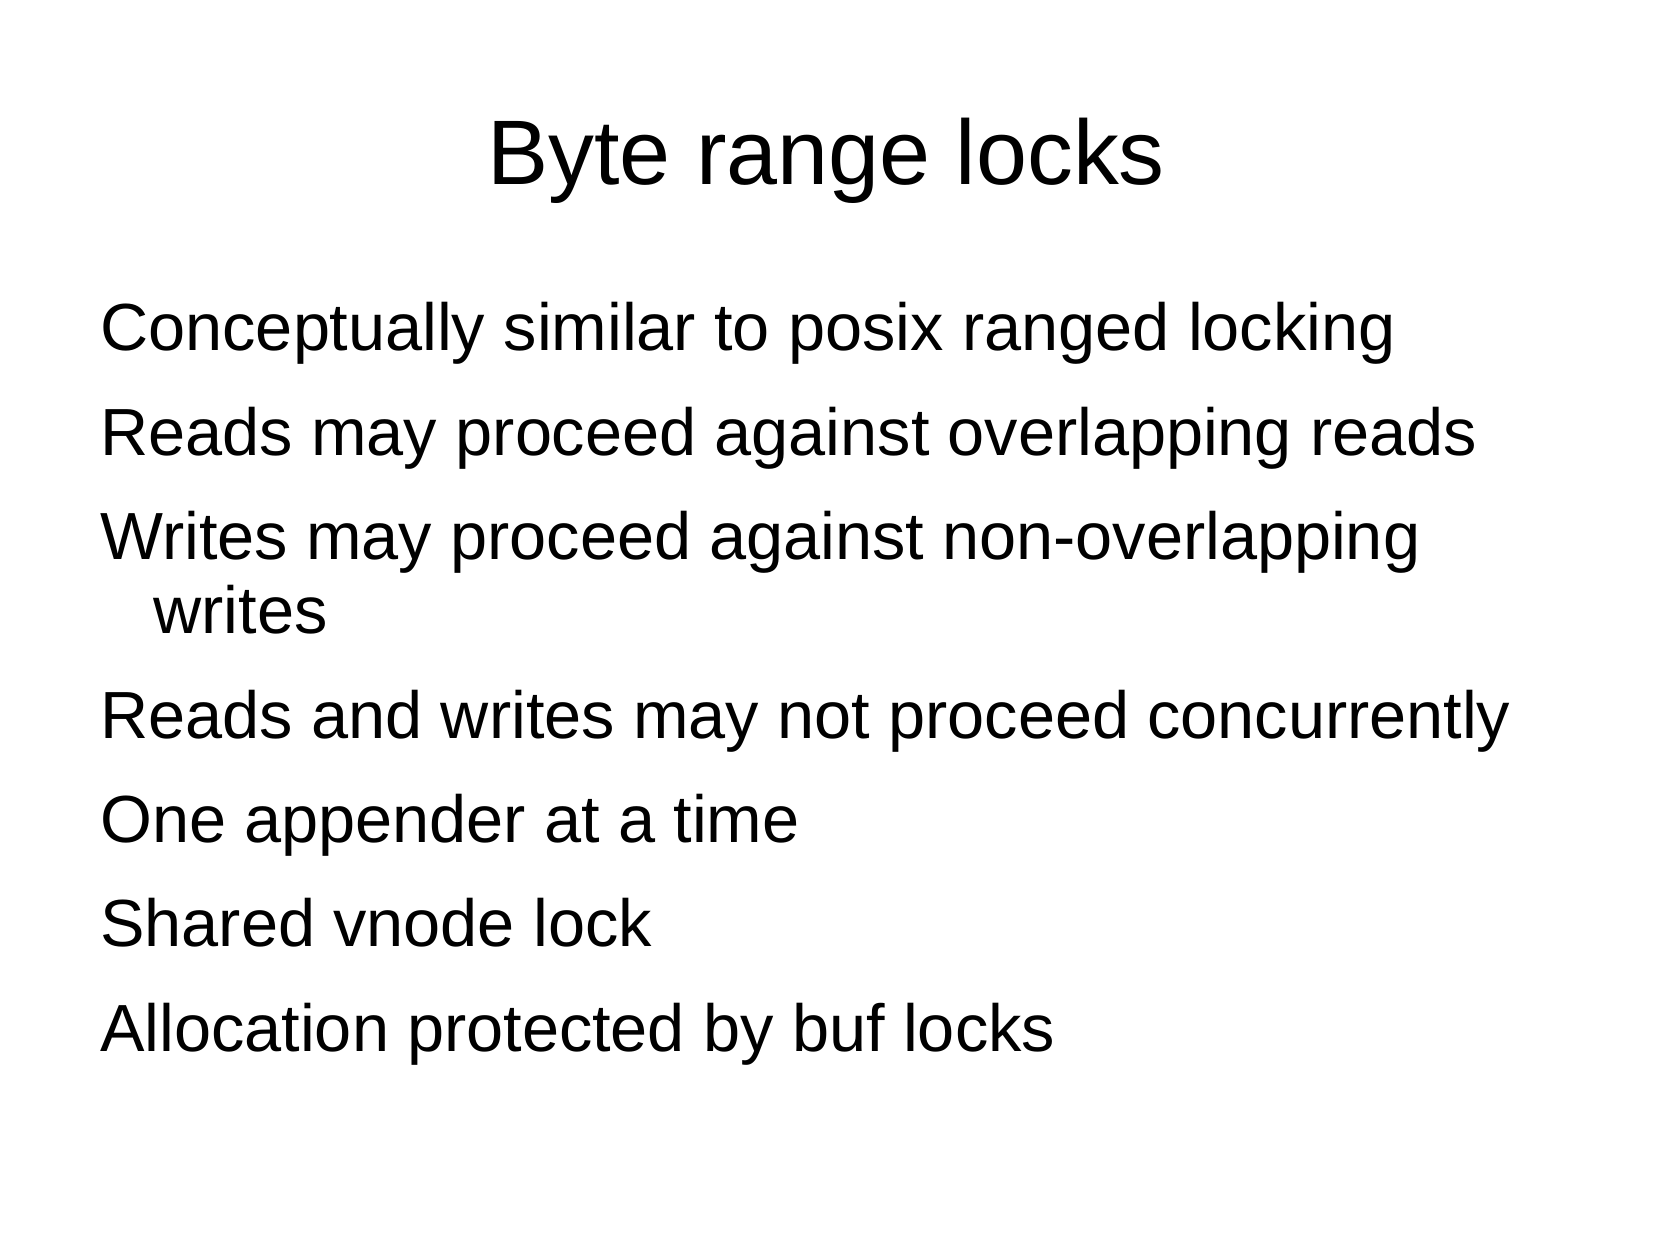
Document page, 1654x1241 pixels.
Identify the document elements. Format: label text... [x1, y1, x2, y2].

list Conceptually similar to posix ranged locking Reads may proceed against overlapping reads Writes may proceed against non-overlapping writes Reads and writes may not proceed concurrently One appender at a time Shared vnode lock Allocation protected by buf locks [82, 290, 1571, 1094]
title Byte range locks [82, 56, 1571, 250]
